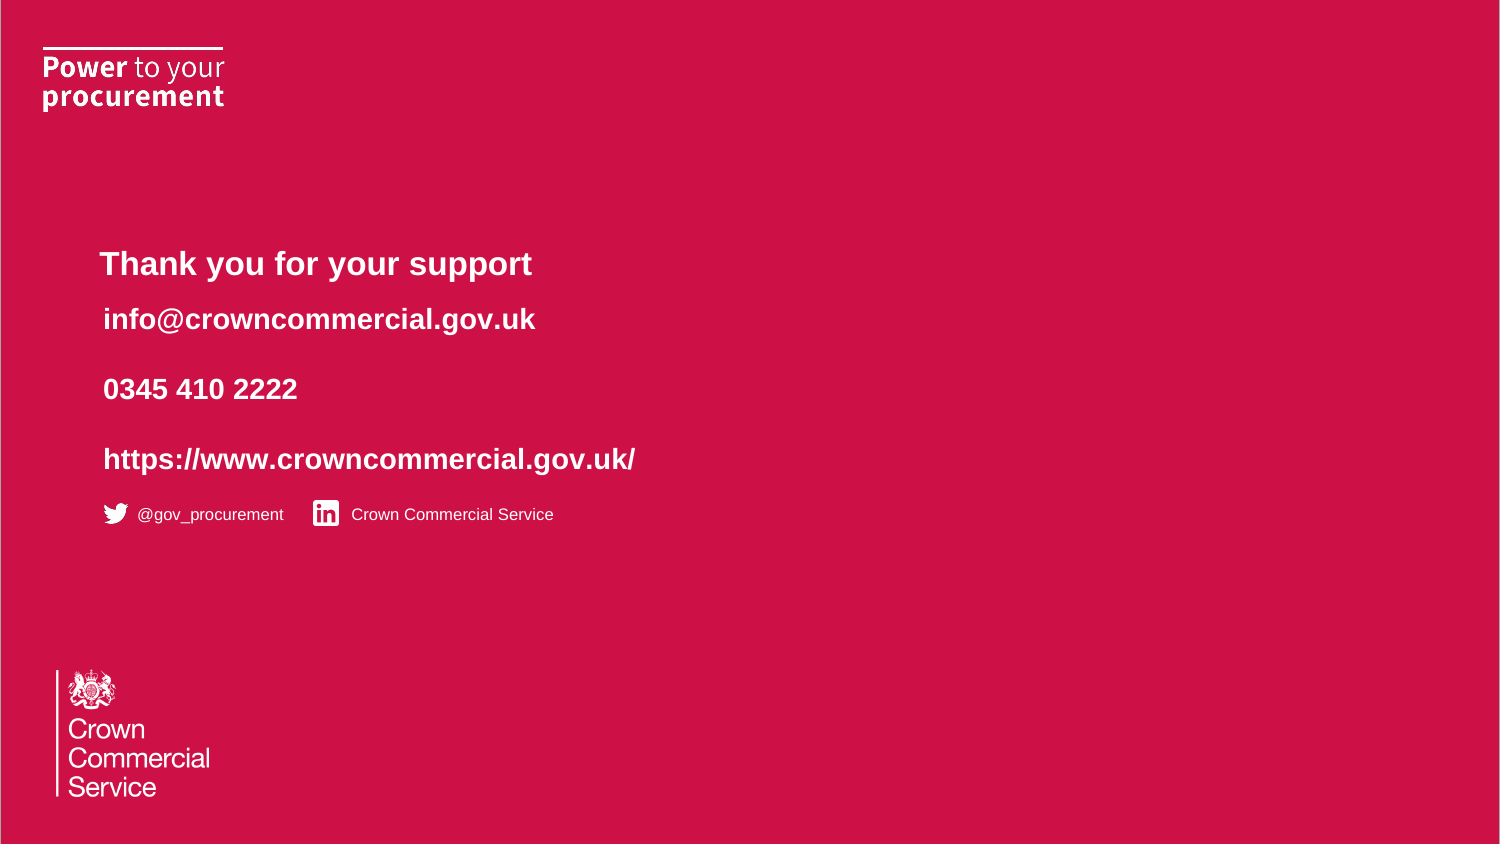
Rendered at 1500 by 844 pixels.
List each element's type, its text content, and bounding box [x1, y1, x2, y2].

title Thank you for your support [99, 241, 871, 310]
title info@crowncommercial.gov.uk 0345 410 2222 https://www.crowncommercial.gov.uk/ [103, 300, 1432, 725]
